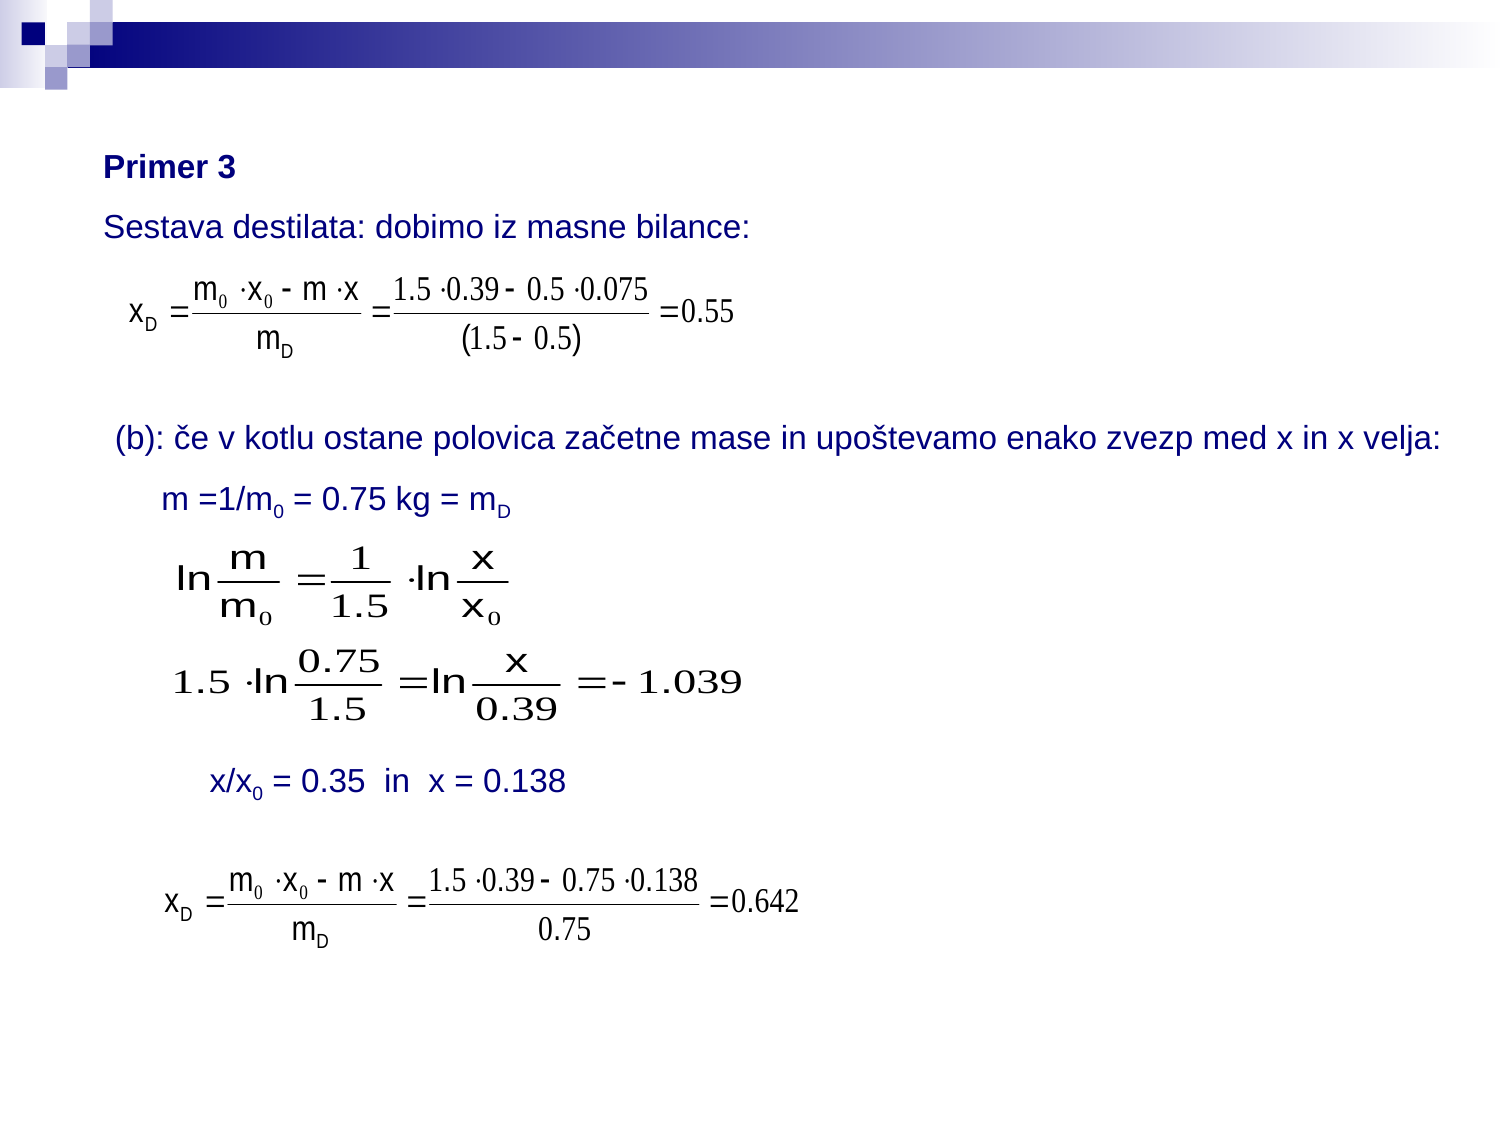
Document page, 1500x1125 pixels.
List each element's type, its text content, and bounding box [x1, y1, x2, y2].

chart [123, 267, 739, 366]
chart [171, 536, 516, 634]
chart [159, 857, 804, 957]
text_box (b): če v kotlu ostane polovica začetne mase in upoštevamo enako zvezp med x in x velja: m =1/m0 = 0.75 kg = mD [100, 408, 1500, 531]
text_box x/x0 = 0.35 in x = 0.138 [194, 751, 633, 813]
chart [169, 639, 751, 728]
text_box Primer 3 Sestava destilata: dobimo iz masne bilance: [88, 137, 1282, 254]
